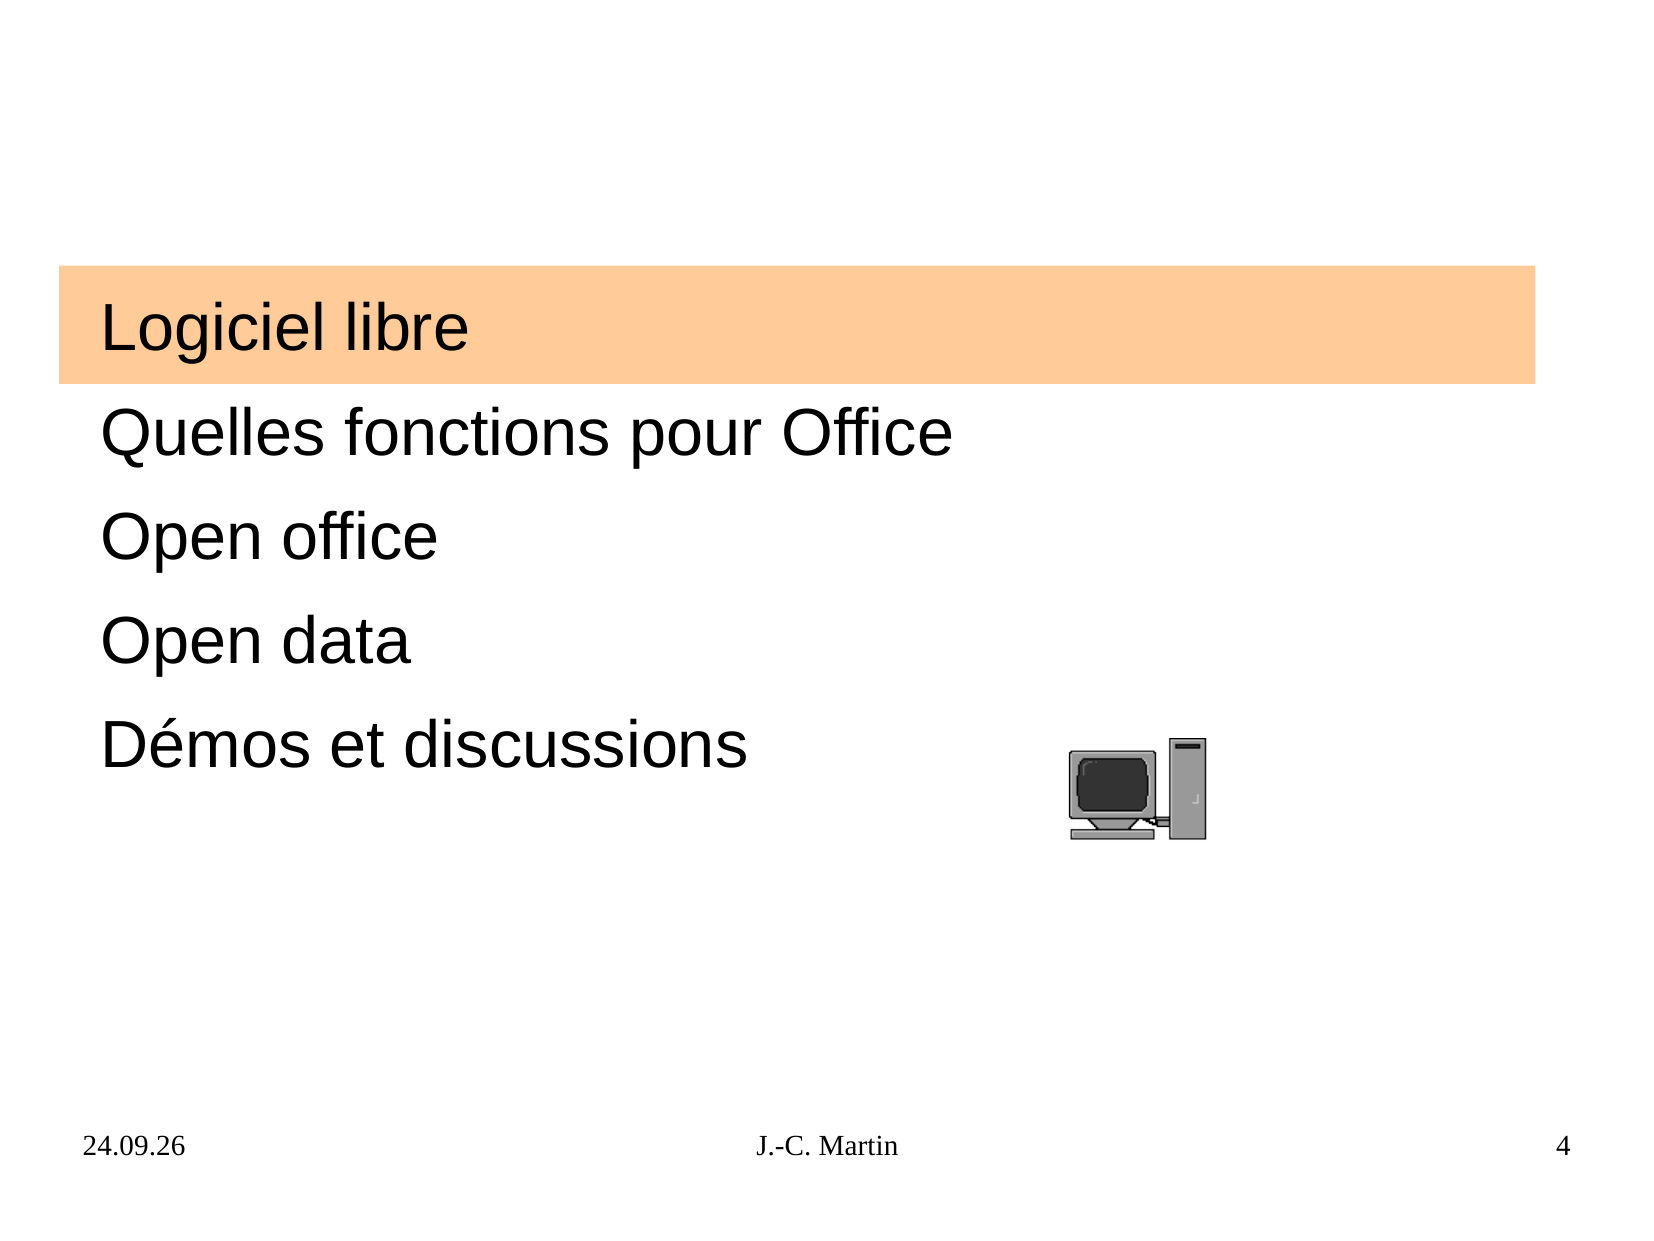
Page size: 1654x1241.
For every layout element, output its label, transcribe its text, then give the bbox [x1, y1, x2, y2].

picture [1033, 738, 1260, 859]
text_box [59, 265, 1536, 384]
list Logiciel libre Quelles fonctions pour Office Open office Open data Démos et discussions [82, 290, 1571, 1109]
